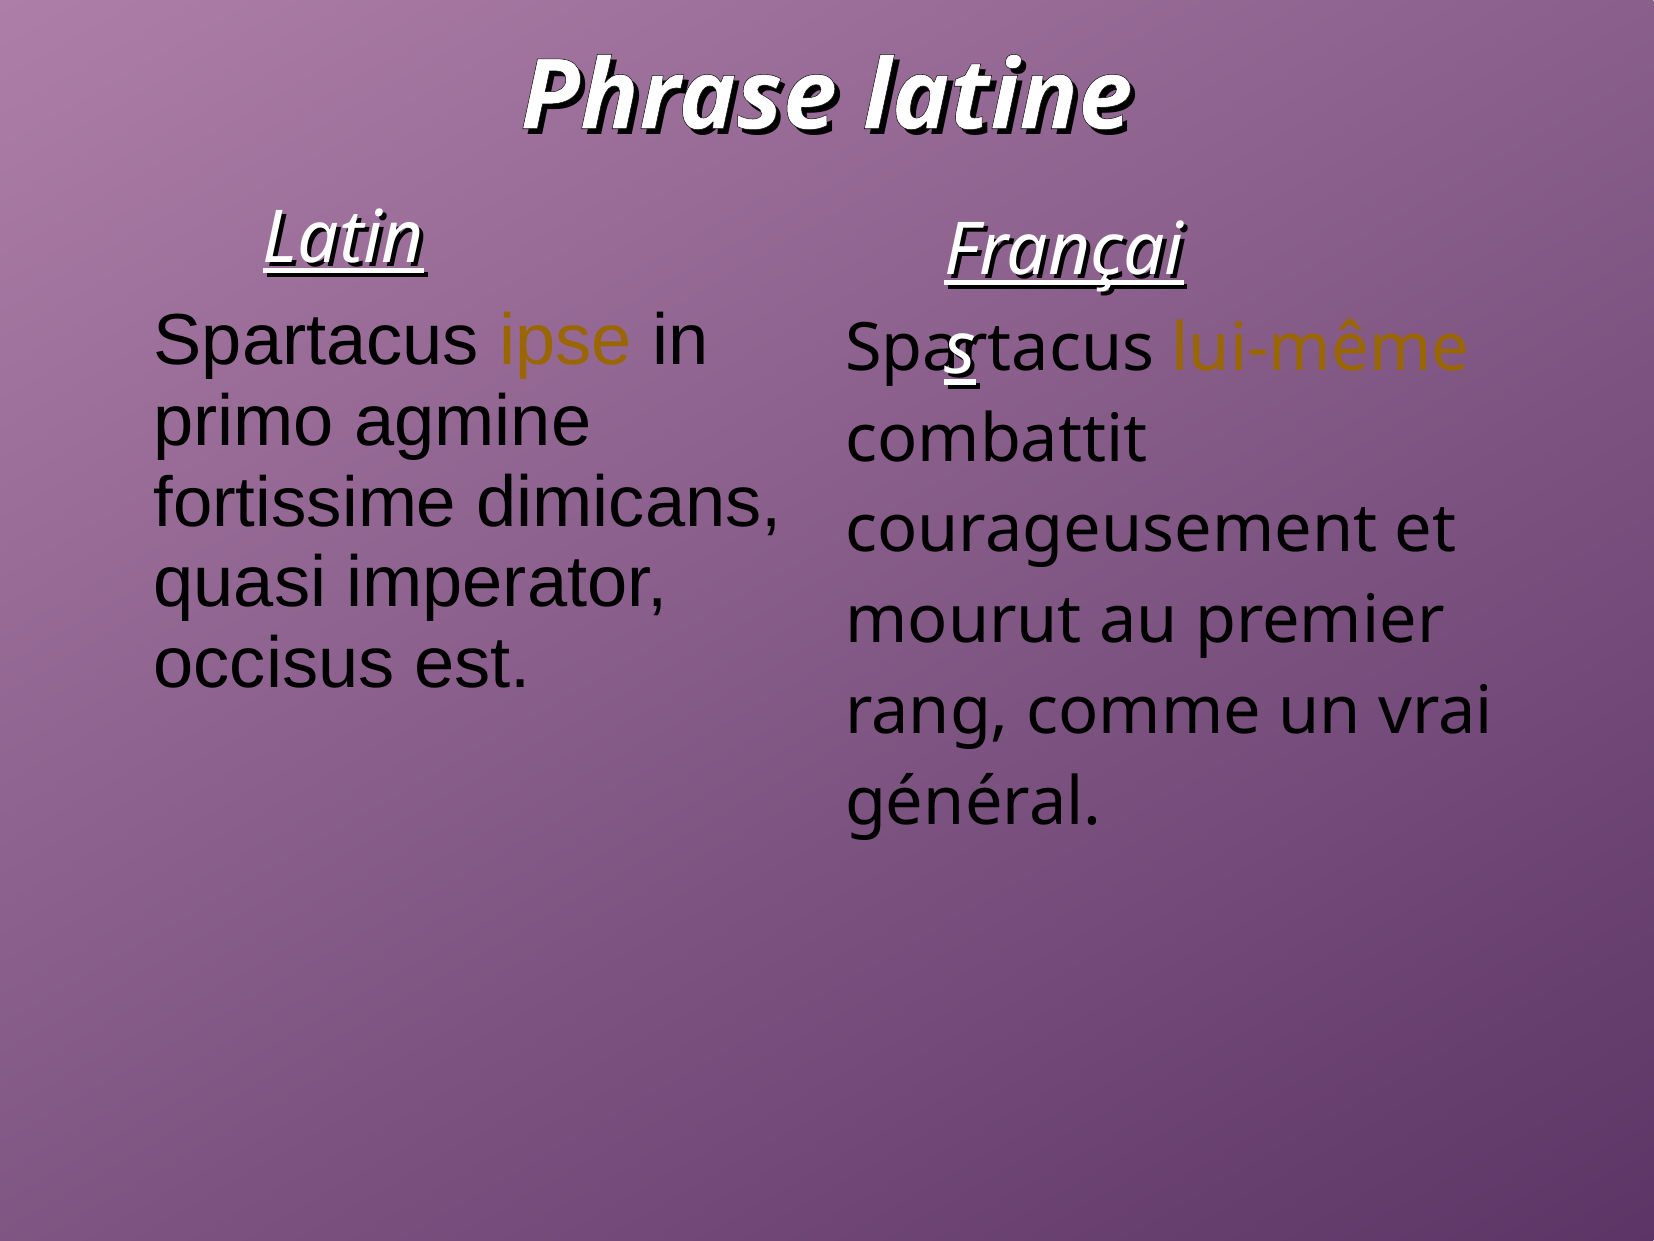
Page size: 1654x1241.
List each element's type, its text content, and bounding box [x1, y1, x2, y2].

text_box Latin [248, 194, 508, 282]
list Spartacus lui-même combattit courageusement et mourut au premier rang, comme un vrai général. [845, 299, 1572, 1019]
title Phrase latine [82, 0, 1571, 194]
text_box Français [929, 194, 1217, 334]
list Spartacus ipse in primo agmine fortissime dimicans, quasi imperator, occisus est. [82, 299, 809, 1019]
